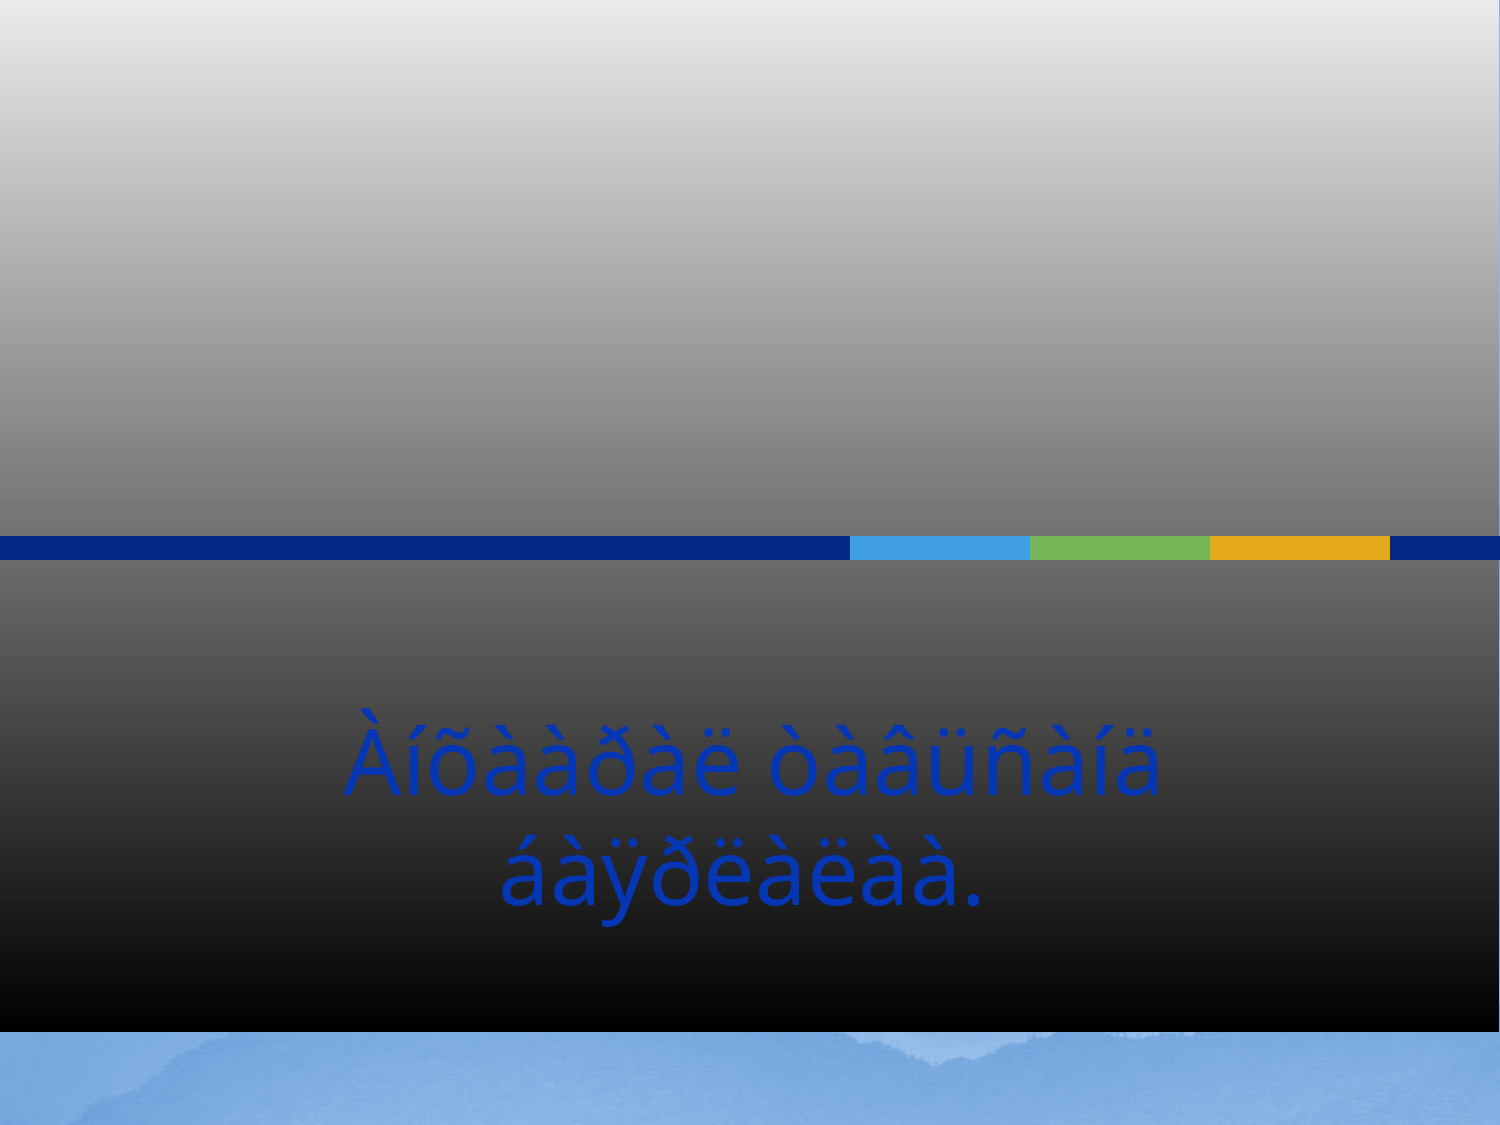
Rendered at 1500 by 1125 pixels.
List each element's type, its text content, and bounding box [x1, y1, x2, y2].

text_box Àíõààðàë òàâüñàíä áàÿðëàëàà. [117, 656, 1392, 971]
